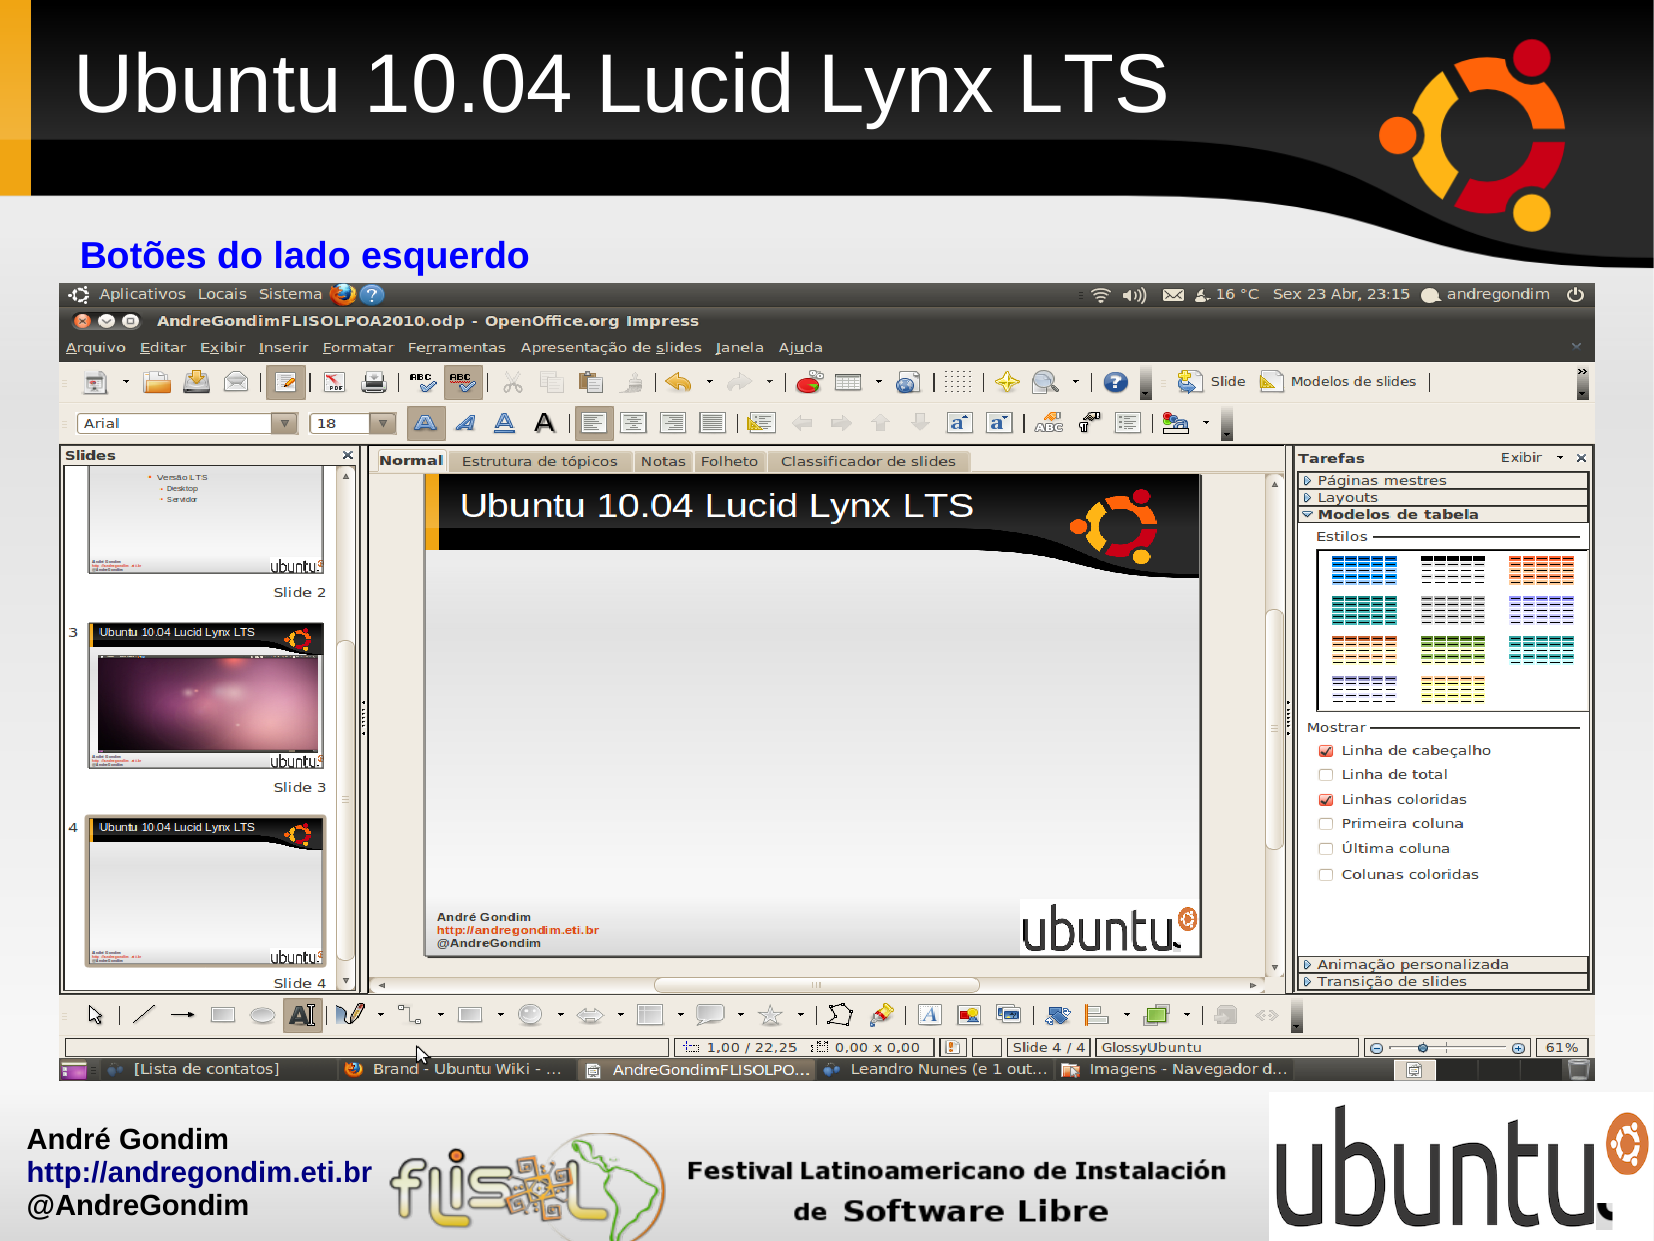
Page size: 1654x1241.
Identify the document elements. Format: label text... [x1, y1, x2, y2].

text_box Botões do lado esquerdo [64, 227, 546, 285]
picture [0, 0, 1654, 1241]
